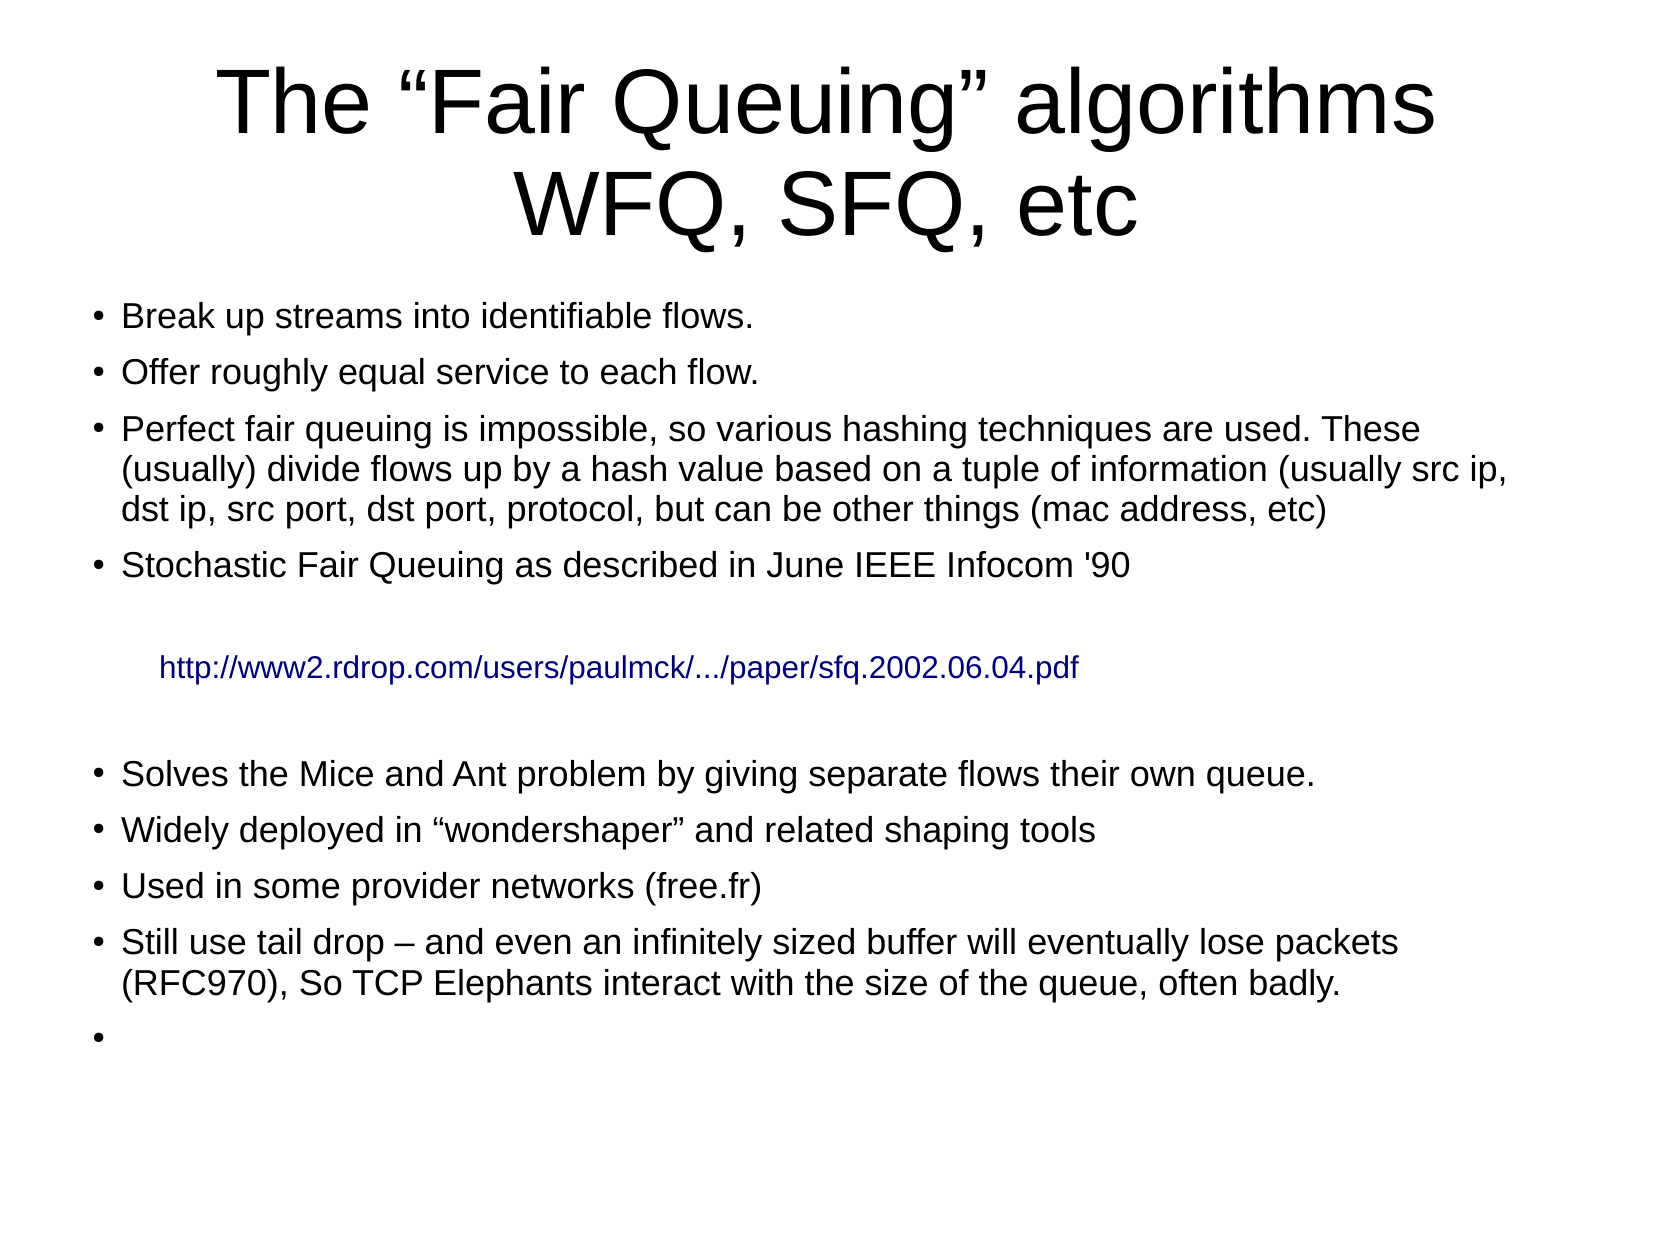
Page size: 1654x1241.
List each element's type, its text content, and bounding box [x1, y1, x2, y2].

list Break up streams into identifiable flows. Offer roughly equal service to each flow. Perfect fair queuing is impossible, so various hashing techniques are used. These (usually) divide flows up by a hash value based on a tuple of information (usually src ip, dst ip, src port, dst port, protocol, but can be other things (mac address, etc) Stochastic Fair Queuing as described in June IEEE Infocom '90 http://www2.rdrop.com/users/paulmck/.../paper/sfq.2002.06.04.pdf Solves the Mice and Ant problem by giving separate flows their own queue. Widely deployed in “wondershaper” and related shaping tools Used in some provider networks (free.fr) Still use tail drop – and even an infinitely sized buffer will eventually lose packets (RFC970), So TCP Elephants interact with the size of the queue, often badly. [82, 296, 1538, 1016]
title The “Fair Queuing” algorithms WFQ, SFQ, etc [82, 49, 1571, 257]
